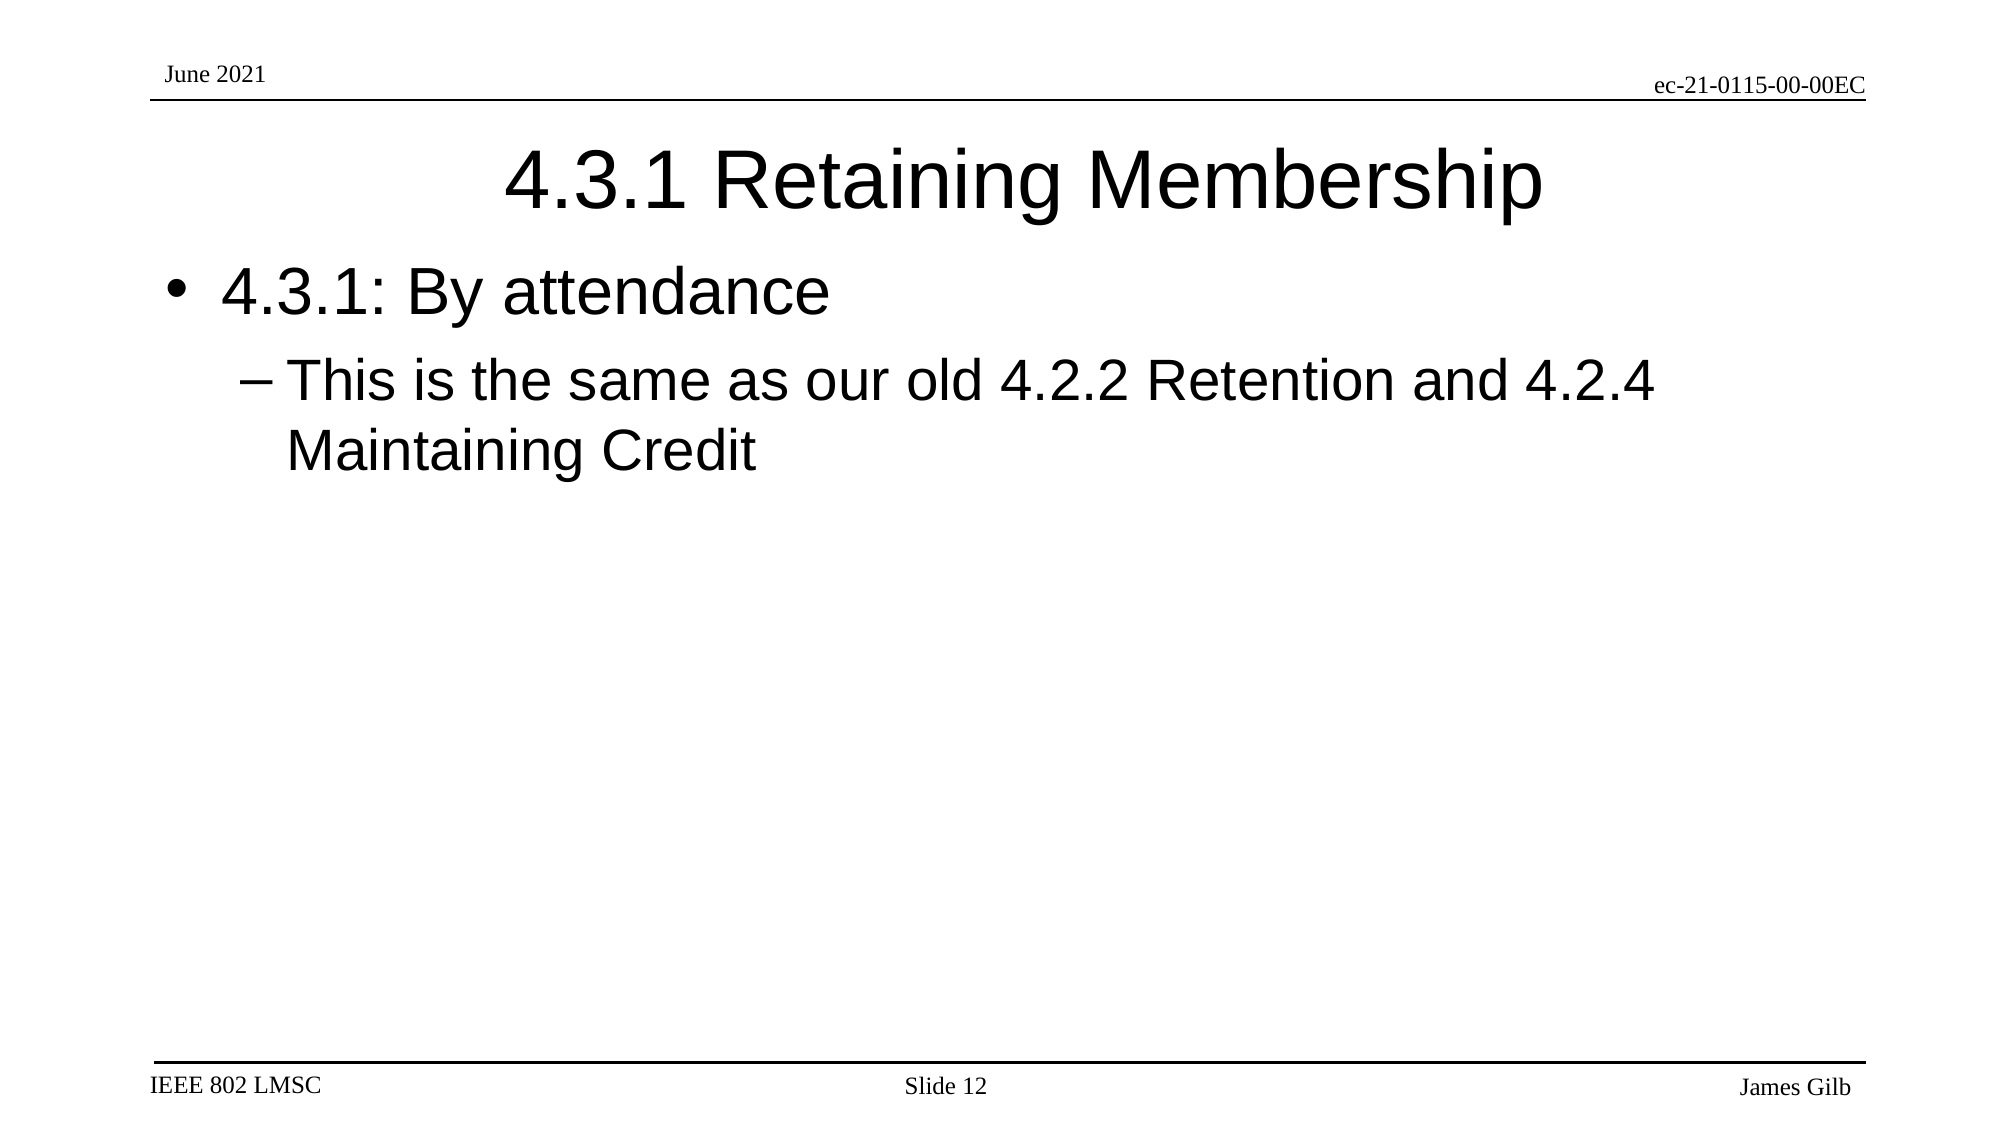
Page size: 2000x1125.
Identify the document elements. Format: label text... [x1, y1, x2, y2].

list 4.3.1: By attendance This is the same as our old 4.2.2 Retention and 4.2.4 Maintaining Credit [149, 239, 1900, 1051]
title 4.3.1 Retaining Membership [149, 112, 1900, 238]
